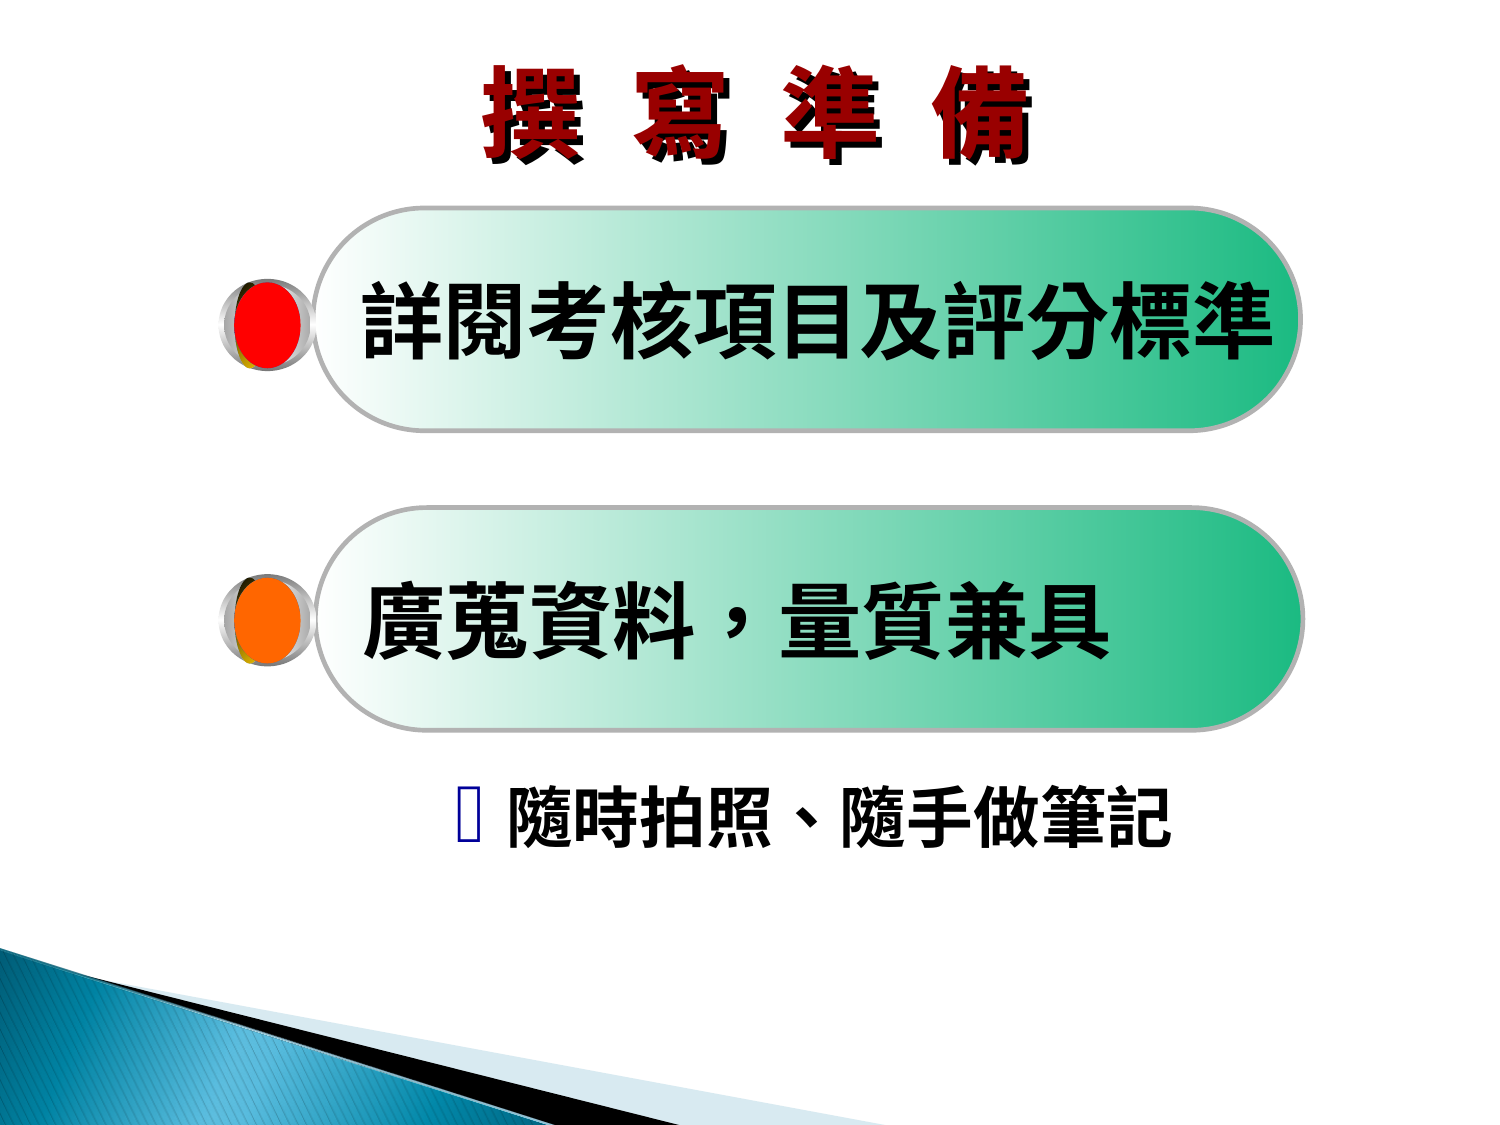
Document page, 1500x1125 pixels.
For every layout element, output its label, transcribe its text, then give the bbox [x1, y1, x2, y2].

picture [0, 946, 559, 1125]
text_box 隨時拍照、隨手做筆記 [206, 751, 1424, 917]
text_box 撰 寫 準 備 [64, 42, 1447, 173]
text_box [218, 278, 317, 372]
text_box 詳閱考核項目及評分標準 [313, 207, 1301, 431]
text_box [218, 574, 317, 667]
text_box 廣蒐資料，量質兼具 [315, 507, 1303, 731]
